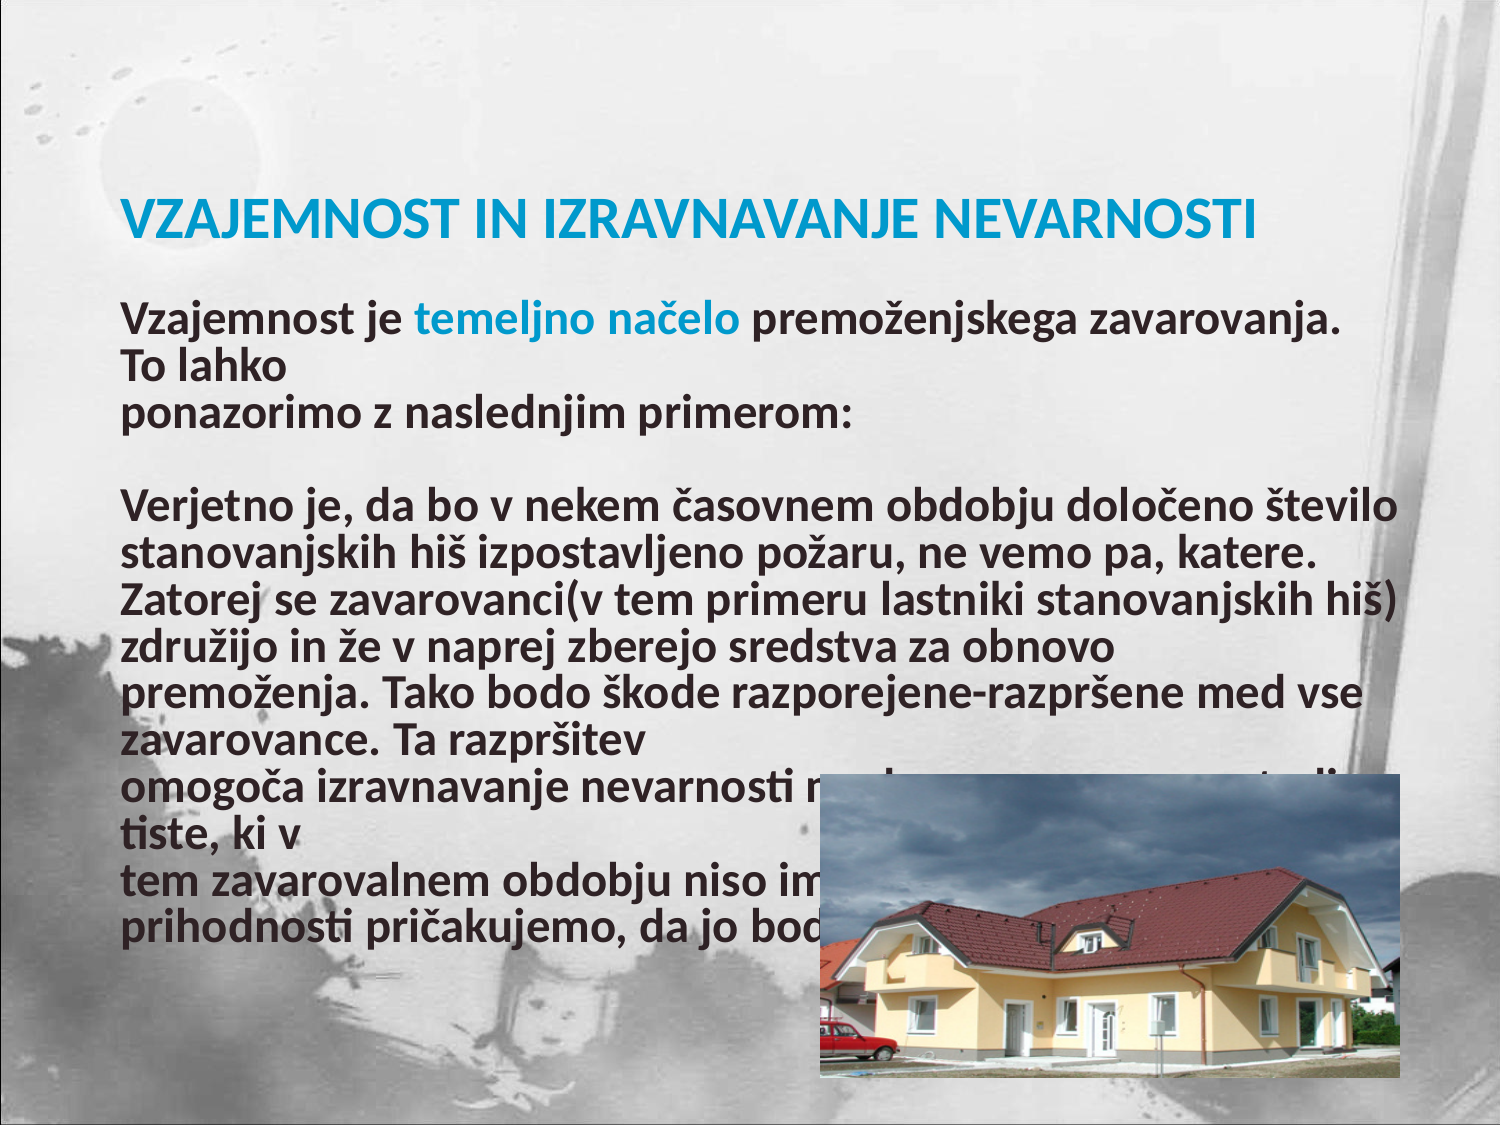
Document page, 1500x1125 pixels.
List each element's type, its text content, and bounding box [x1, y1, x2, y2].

picture [0, 0, 1500, 1125]
list VZAJEMNOST IN IZRAVNAVANJE NEVARNOSTI Vzajemnost je temeljno načelo premoženjskega zavarovanja. To lahko ponazorimo z naslednjim primerom: Verjetno je, da bo v nekem časovnem obdobju določeno število stanovanjskih hiš izpostavljeno požaru, ne vemo pa, katere. Zatorej se zavarovanci(v tem primeru lastniki stanovanjskih hiš) združijo in že v naprej zberejo sredstva za obnovo premoženja. Tako bodo škode razporejene-razpršene med vse zavarovance. Ta razpršitev omogoča izravnavanje nevarnosti med vse zavarovance, tudi tiste, ki v tem zavarovalnem obdobju niso imeli škode, pač pa lahko v prihodnosti pričakujemo, da jo bodo imeli. [105, 152, 1456, 992]
